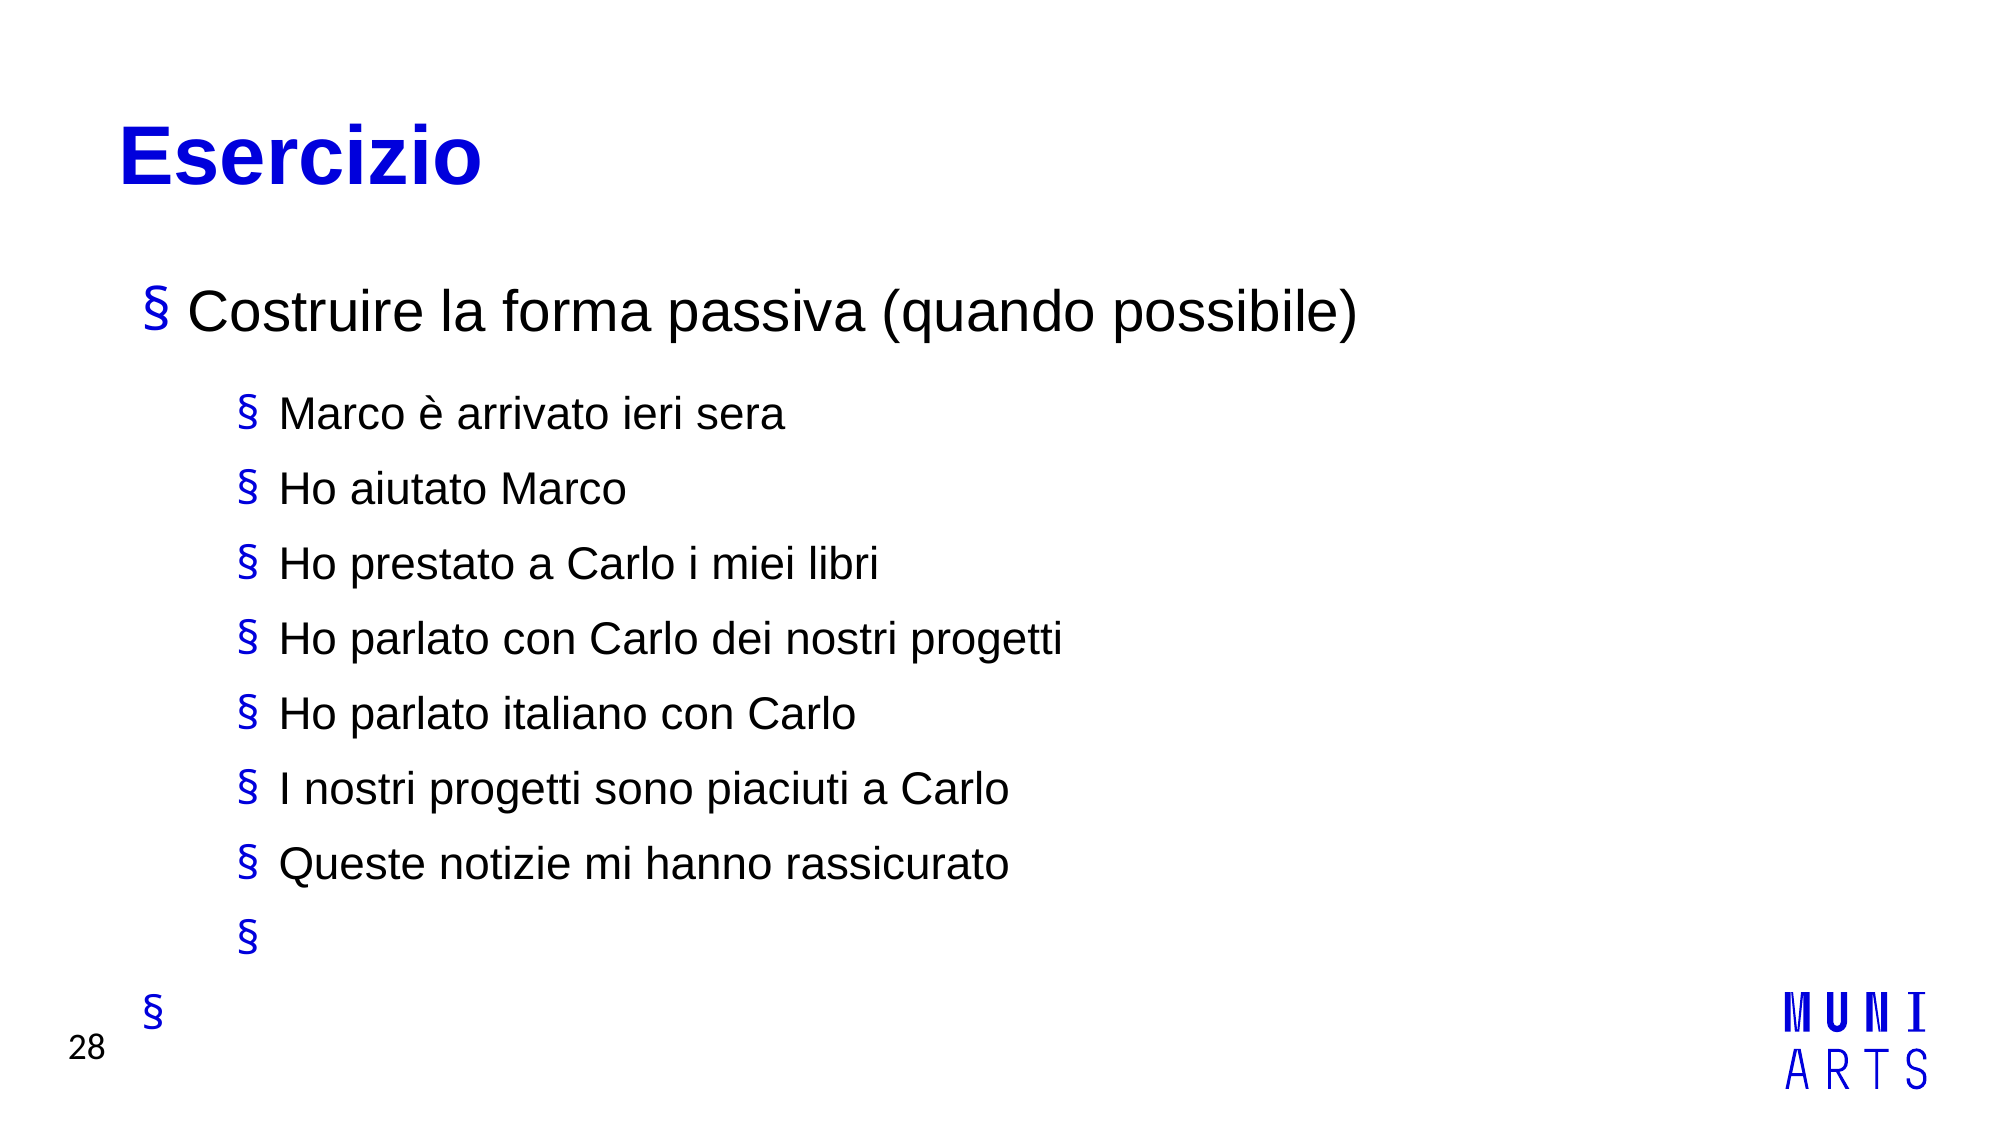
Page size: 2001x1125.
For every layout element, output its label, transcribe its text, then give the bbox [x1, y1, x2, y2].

list Costruire la forma passiva (quando possibile) Marco è arrivato ieri sera Ho aiutato Marco Ho prestato a Carlo i miei libri Ho parlato con Carlo dei nostri progetti Ho parlato italiano con Carlo I nostri progetti sono piaciuti a Carlo Queste notizie mi hanno rassicurato [118, 268, 1976, 916]
text_box 25 [67, 1021, 110, 1063]
title Esercizio [118, 118, 1883, 193]
